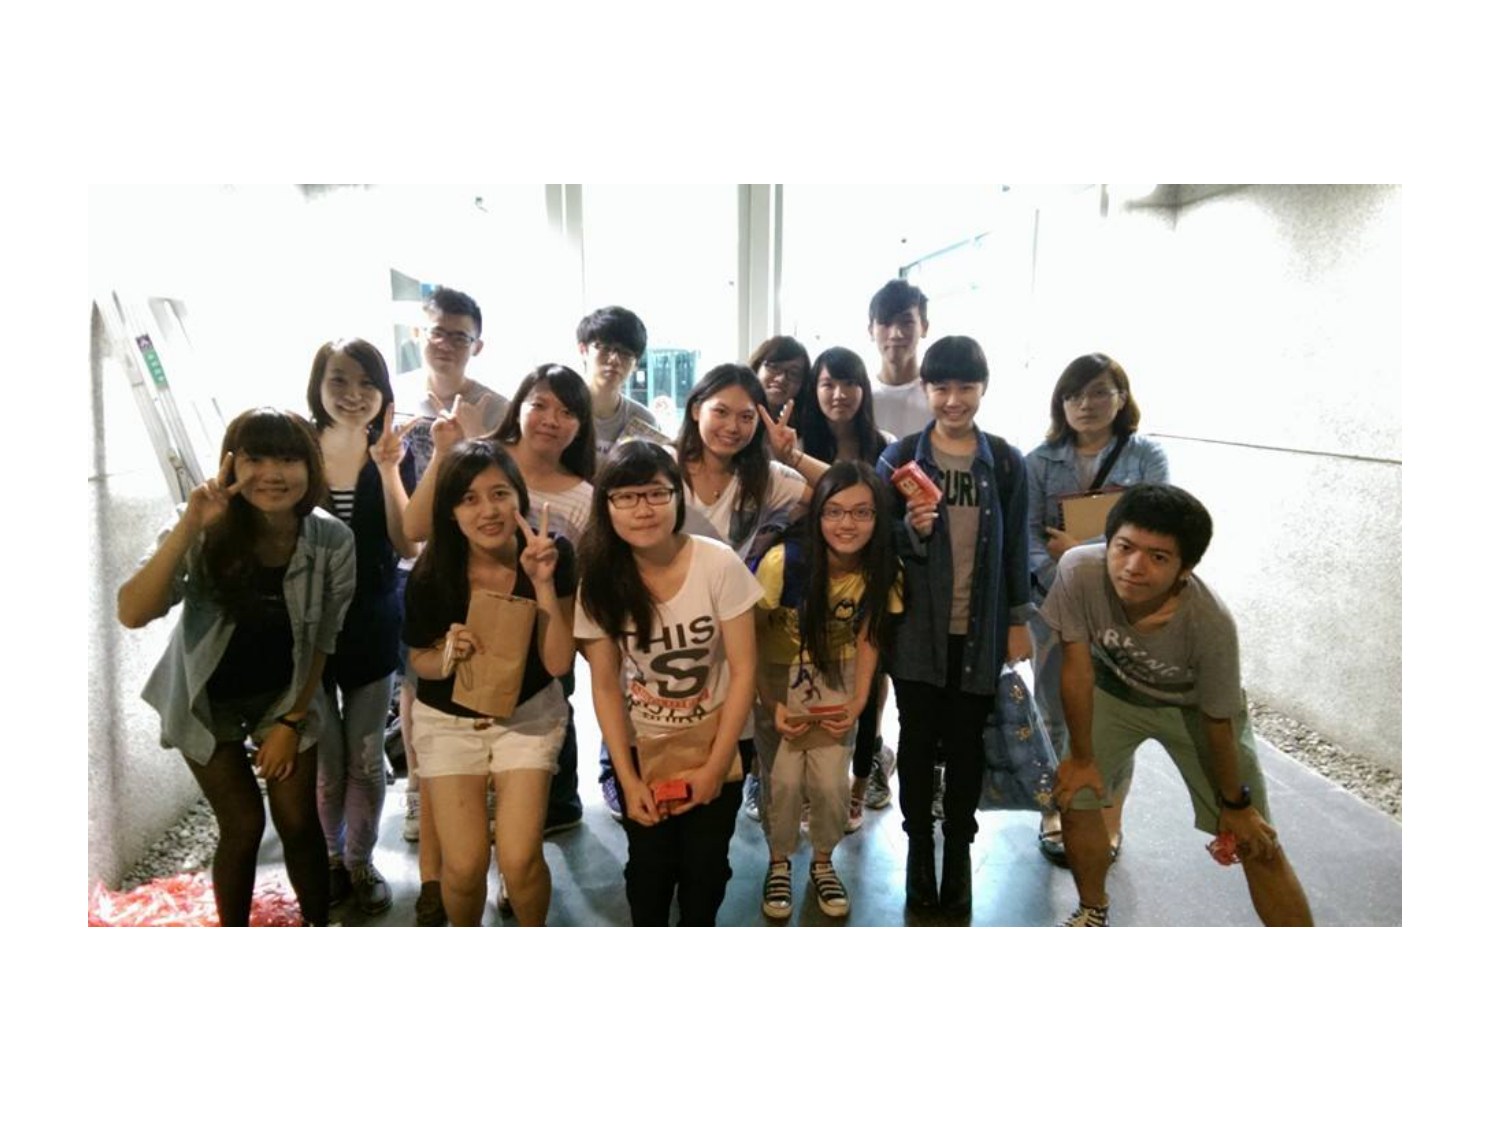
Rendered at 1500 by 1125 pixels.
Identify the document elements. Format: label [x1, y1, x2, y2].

picture [88, 184, 1402, 927]
title [75, 45, 1425, 233]
